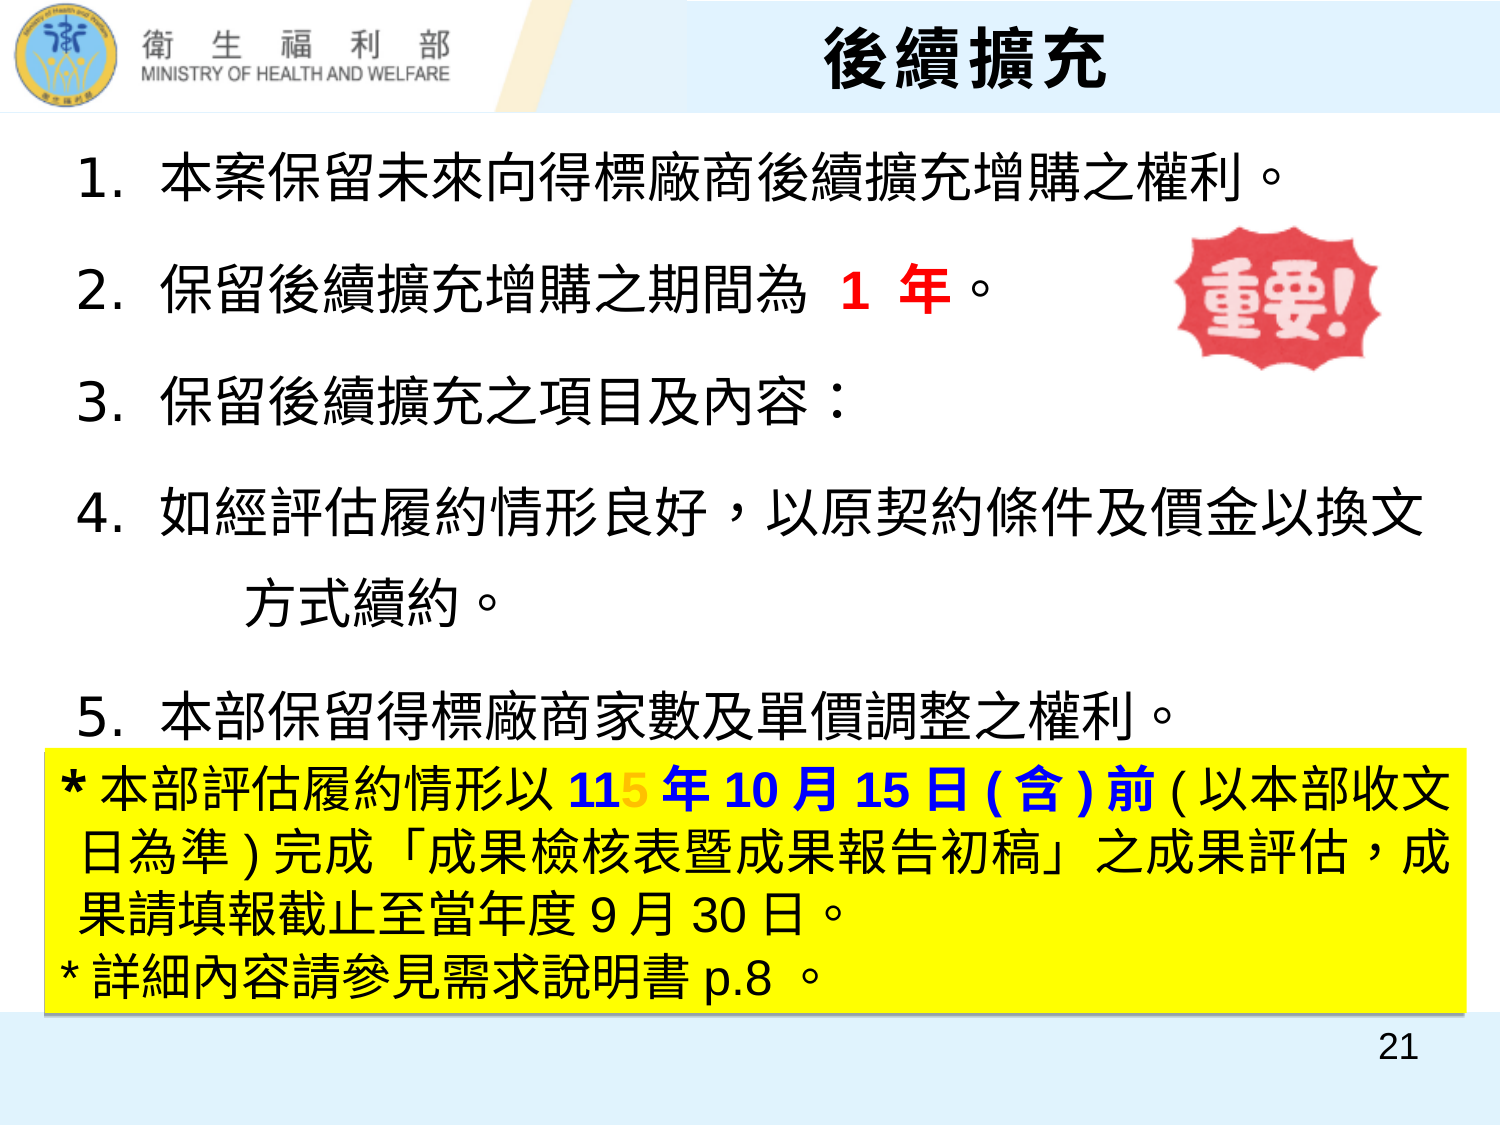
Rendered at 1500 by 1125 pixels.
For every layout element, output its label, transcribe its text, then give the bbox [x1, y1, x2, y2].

text_box *本部評估履約情形以115年10月15日(含)前(以本部收文日為準)完成「成果檢核表暨成果報告初稿」之成果評估，成果請填報截止至當年度9月30日。 *詳細內容請參見需求說明書p.8。 [44, 747, 1467, 1012]
text_box 21 [1363, 1014, 1456, 1075]
text_box 後續擴充 [504, 9, 1426, 105]
picture [1142, 214, 1410, 377]
list 本案保留未來向得標廠商後續擴充增購之權利。 保留後續擴充增購之期間為 1 年。 保留後續擴充之項目及內容： 如經評估履約情形良好，以原契約條件及價金以換文方式續約。 本部保留得標廠商家數及單價調整之權利。 [75, 116, 1426, 747]
